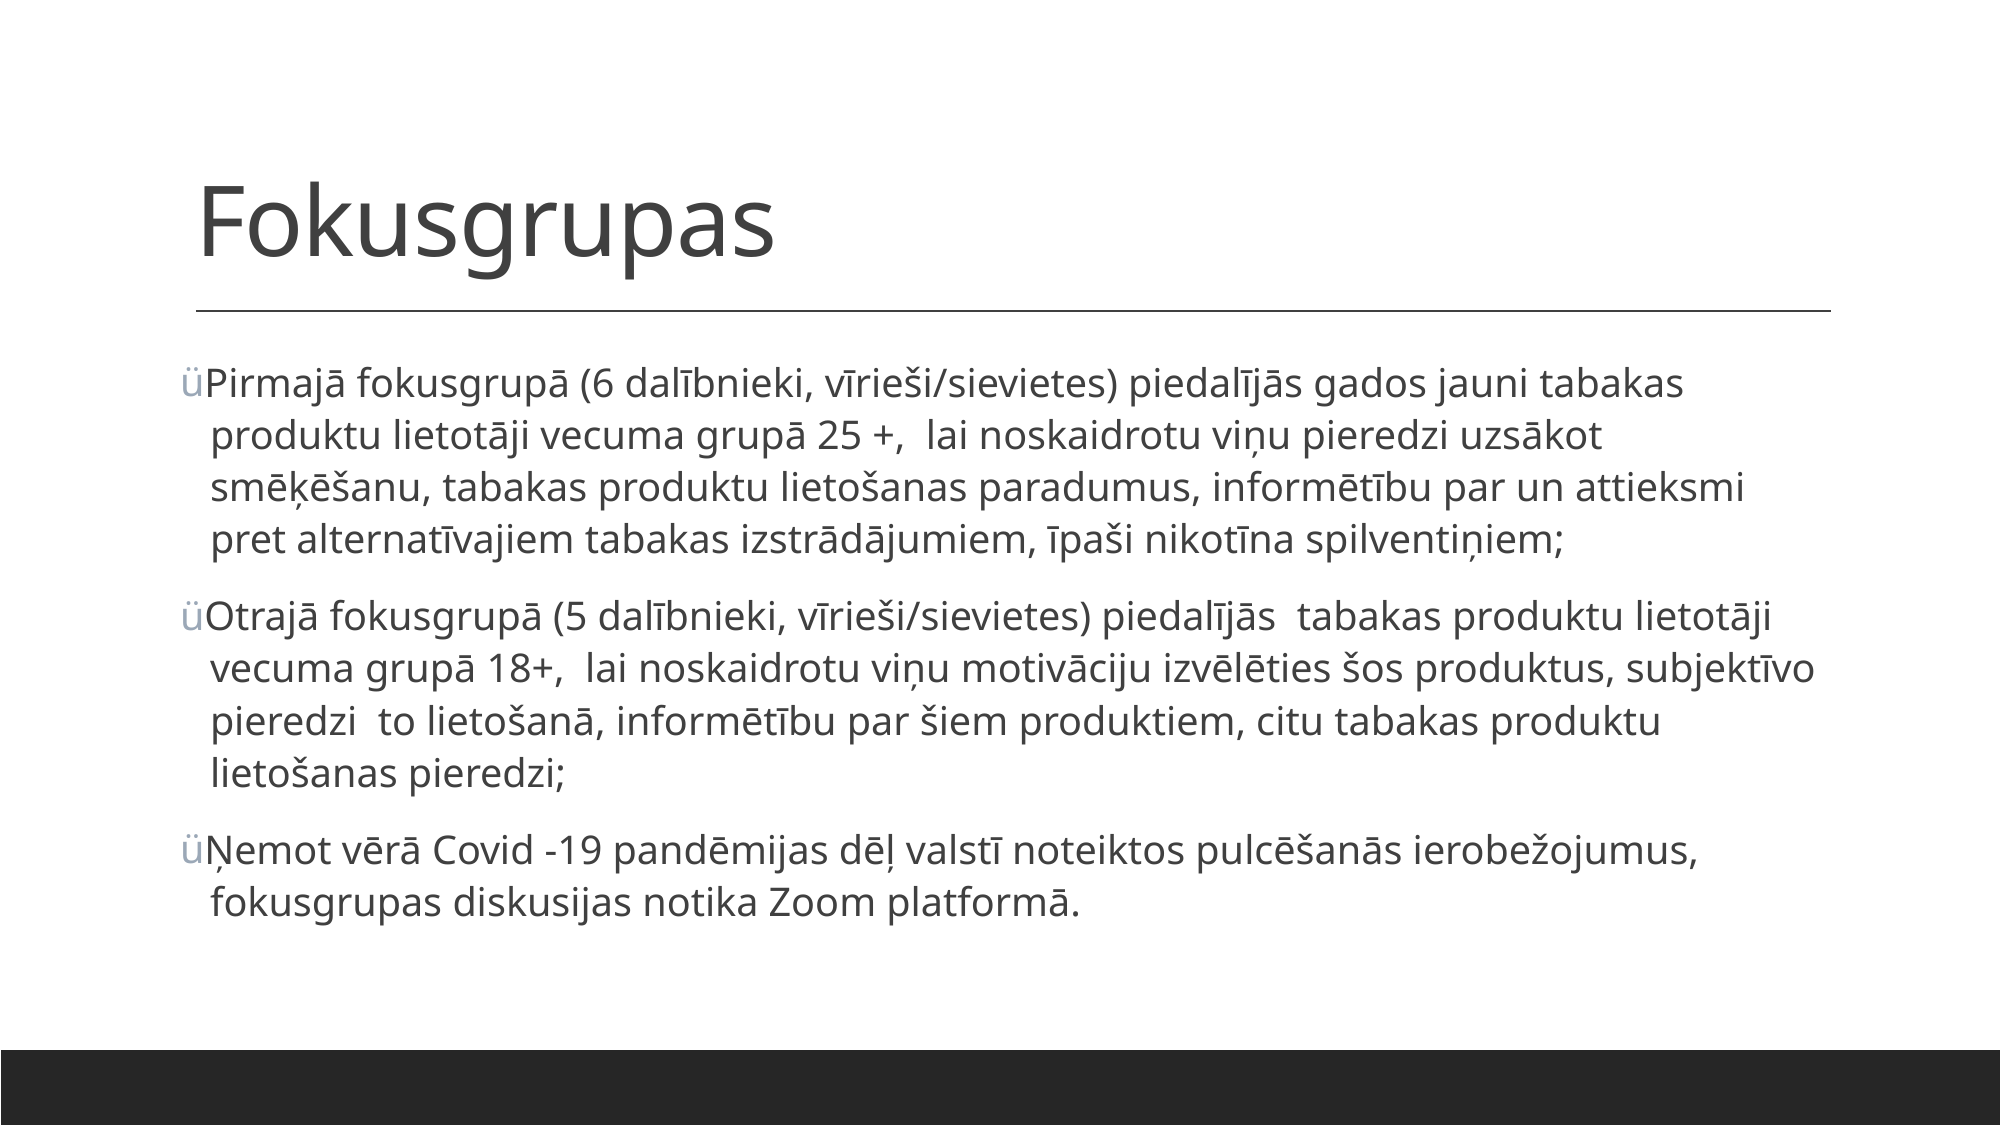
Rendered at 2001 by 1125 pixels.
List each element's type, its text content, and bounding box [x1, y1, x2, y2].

list Pirmajā fokusgrupā (6 dalībnieki, vīrieši/sievietes) piedalījās gados jauni tabakas produktu lietotāji vecuma grupā 25 +, lai noskaidrotu viņu pieredzi uzsākot smēķēšanu, tabakas produktu lietošanas paradumus, informētību par un attieksmi pret alternatīvajiem tabakas izstrādājumiem, īpaši nikotīna spilventiņiem; Otrajā fokusgrupā (5 dalībnieki, vīrieši/sievietes) piedalījās tabakas produktu lietotāji vecuma grupā 18+, lai noskaidrotu viņu motivāciju izvēlēties šos produktus, subjektīvo pieredzi to lietošanā, informētību par šiem produktiem, citu tabakas produktu lietošanas pieredzi; Ņemot vērā Covid -19 pandēmijas dēļ valstī noteiktos pulcēšanās ierobežojumus, fokusgrupas diskusijas notika Zoom platformā. [180, 345, 1831, 963]
title Fokusgrupas [180, 47, 1831, 286]
